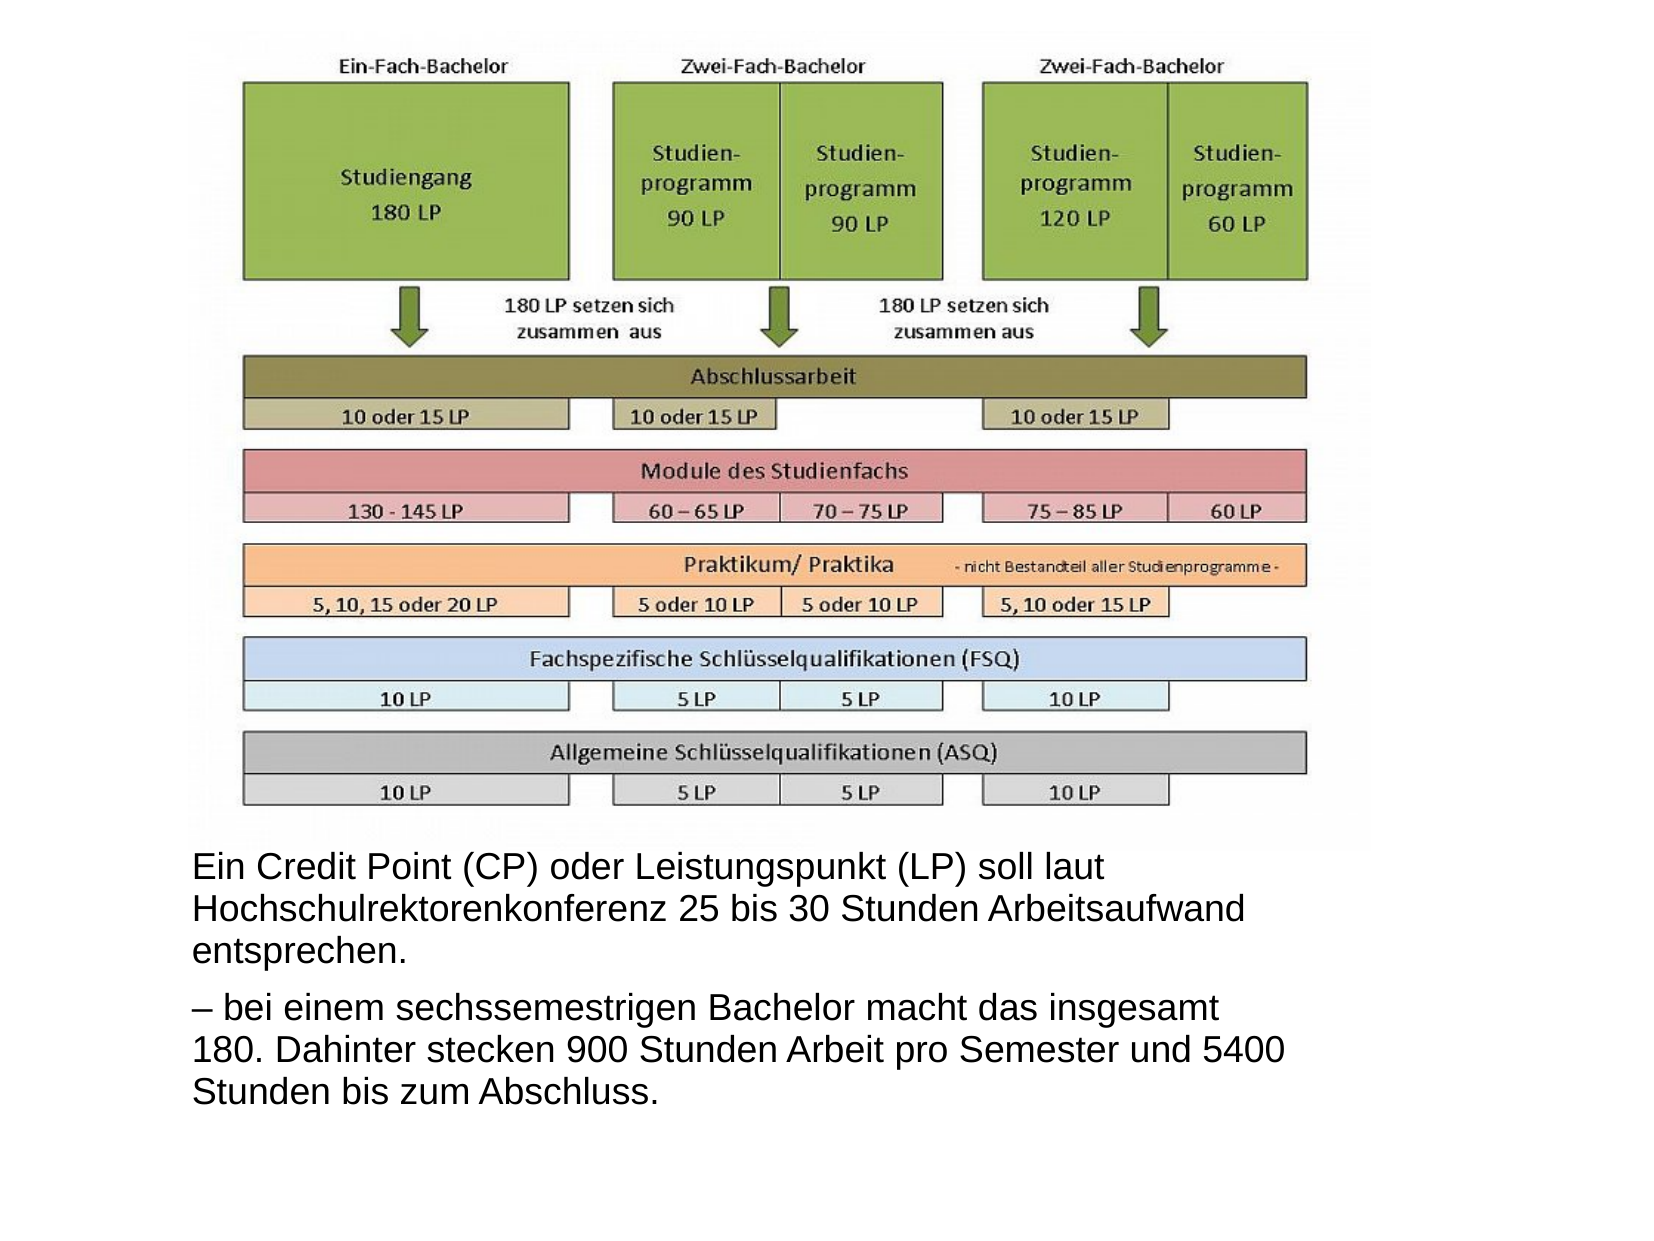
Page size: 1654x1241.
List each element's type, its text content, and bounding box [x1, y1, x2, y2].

text_box – bei einem sechssemestrigen Bachelor macht das insgesamt 180. Dahinter stecken 900 Stunden Arbeit pro Semester und 5400 Stunden bis zum Abschluss. [177, 979, 1312, 1121]
text_box Ein Credit Point (CP) oder Leistungspunkt (LP) soll laut Hochschulrektorenkonferenz 25 bis 30 Stunden Arbeitsaufwand entsprechen. [177, 838, 1406, 980]
picture [188, 31, 1371, 838]
